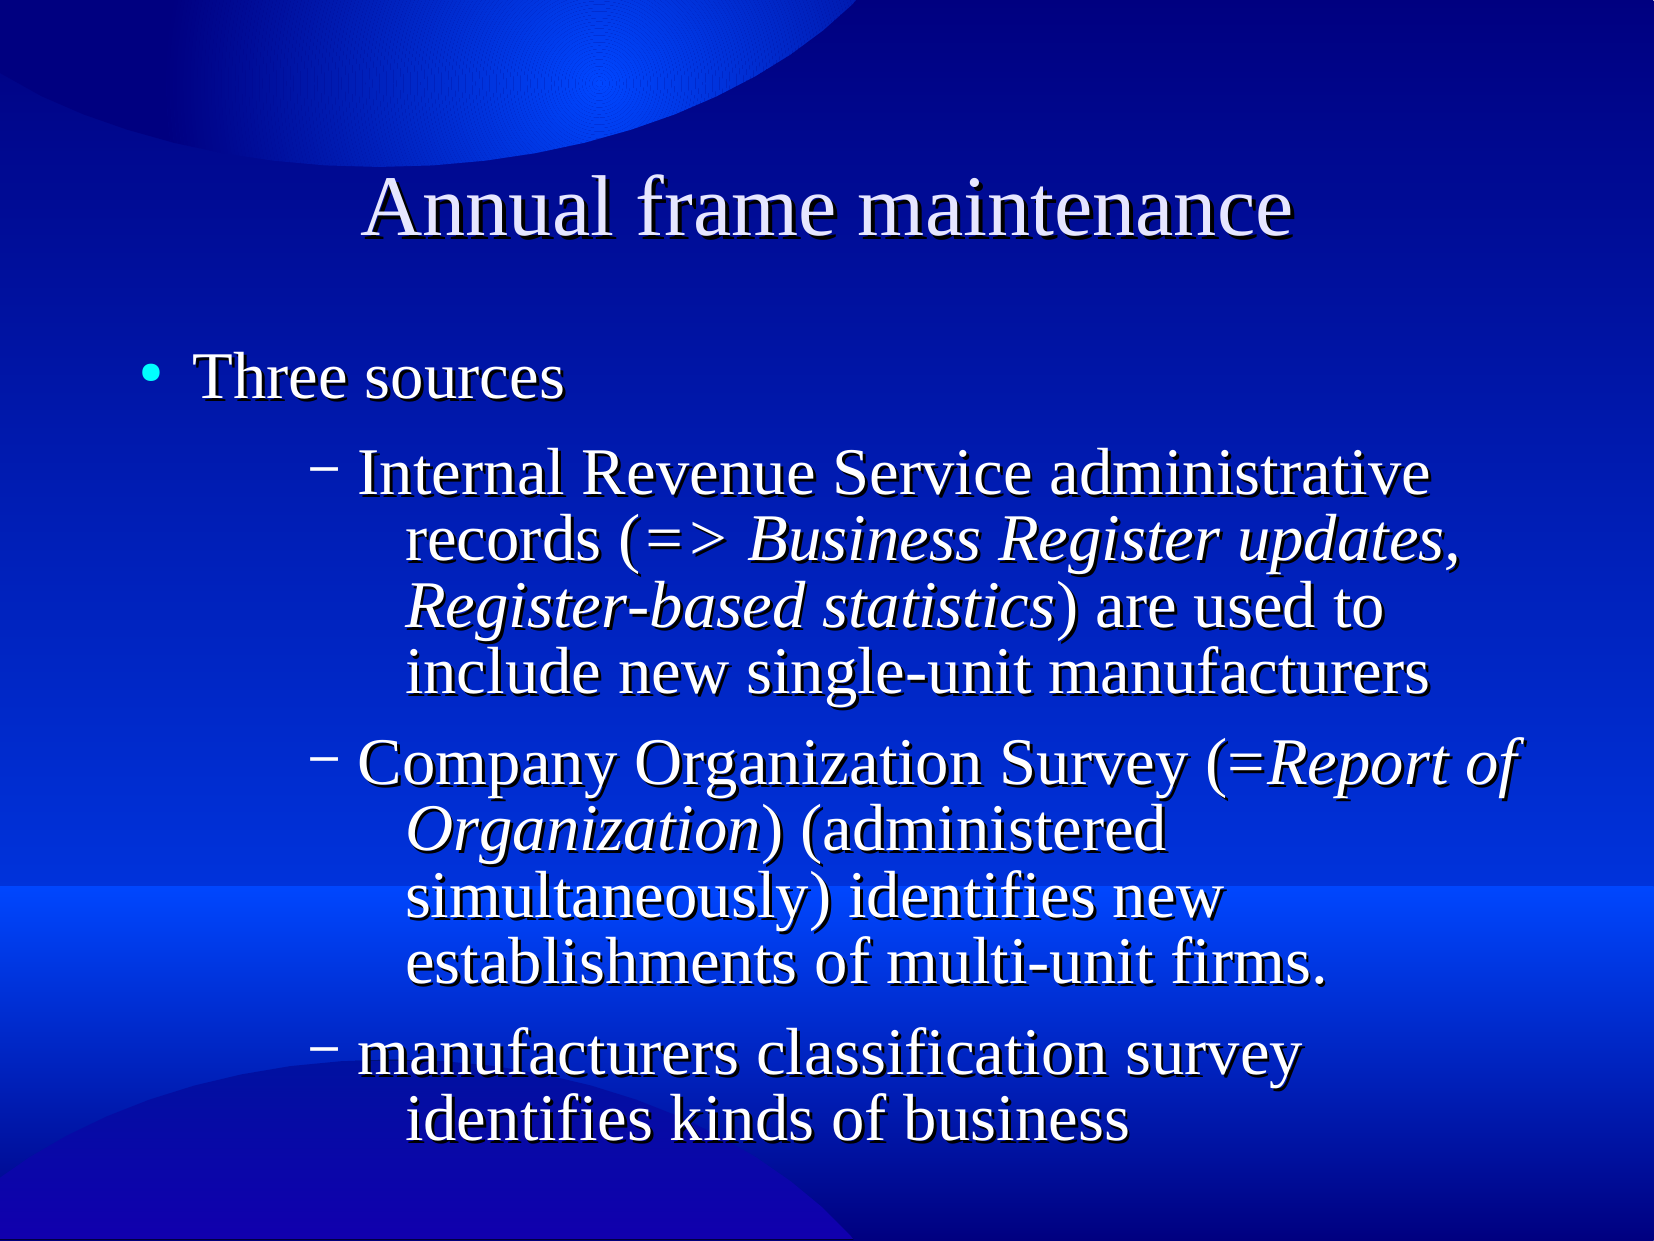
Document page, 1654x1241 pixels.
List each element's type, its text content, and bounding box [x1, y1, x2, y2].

title Annual frame maintenance [121, 102, 1534, 310]
list Three sources Internal Revenue Service administrative records (=> Business Register updates, Register-based statistics) are used to include new single-unit manufacturers Company Organization Survey (=Report of Organization) (administered simultaneously) identifies new establishments of multi-unit firms. manufacturers classification survey identifies kinds of business [121, 344, 1534, 1162]
